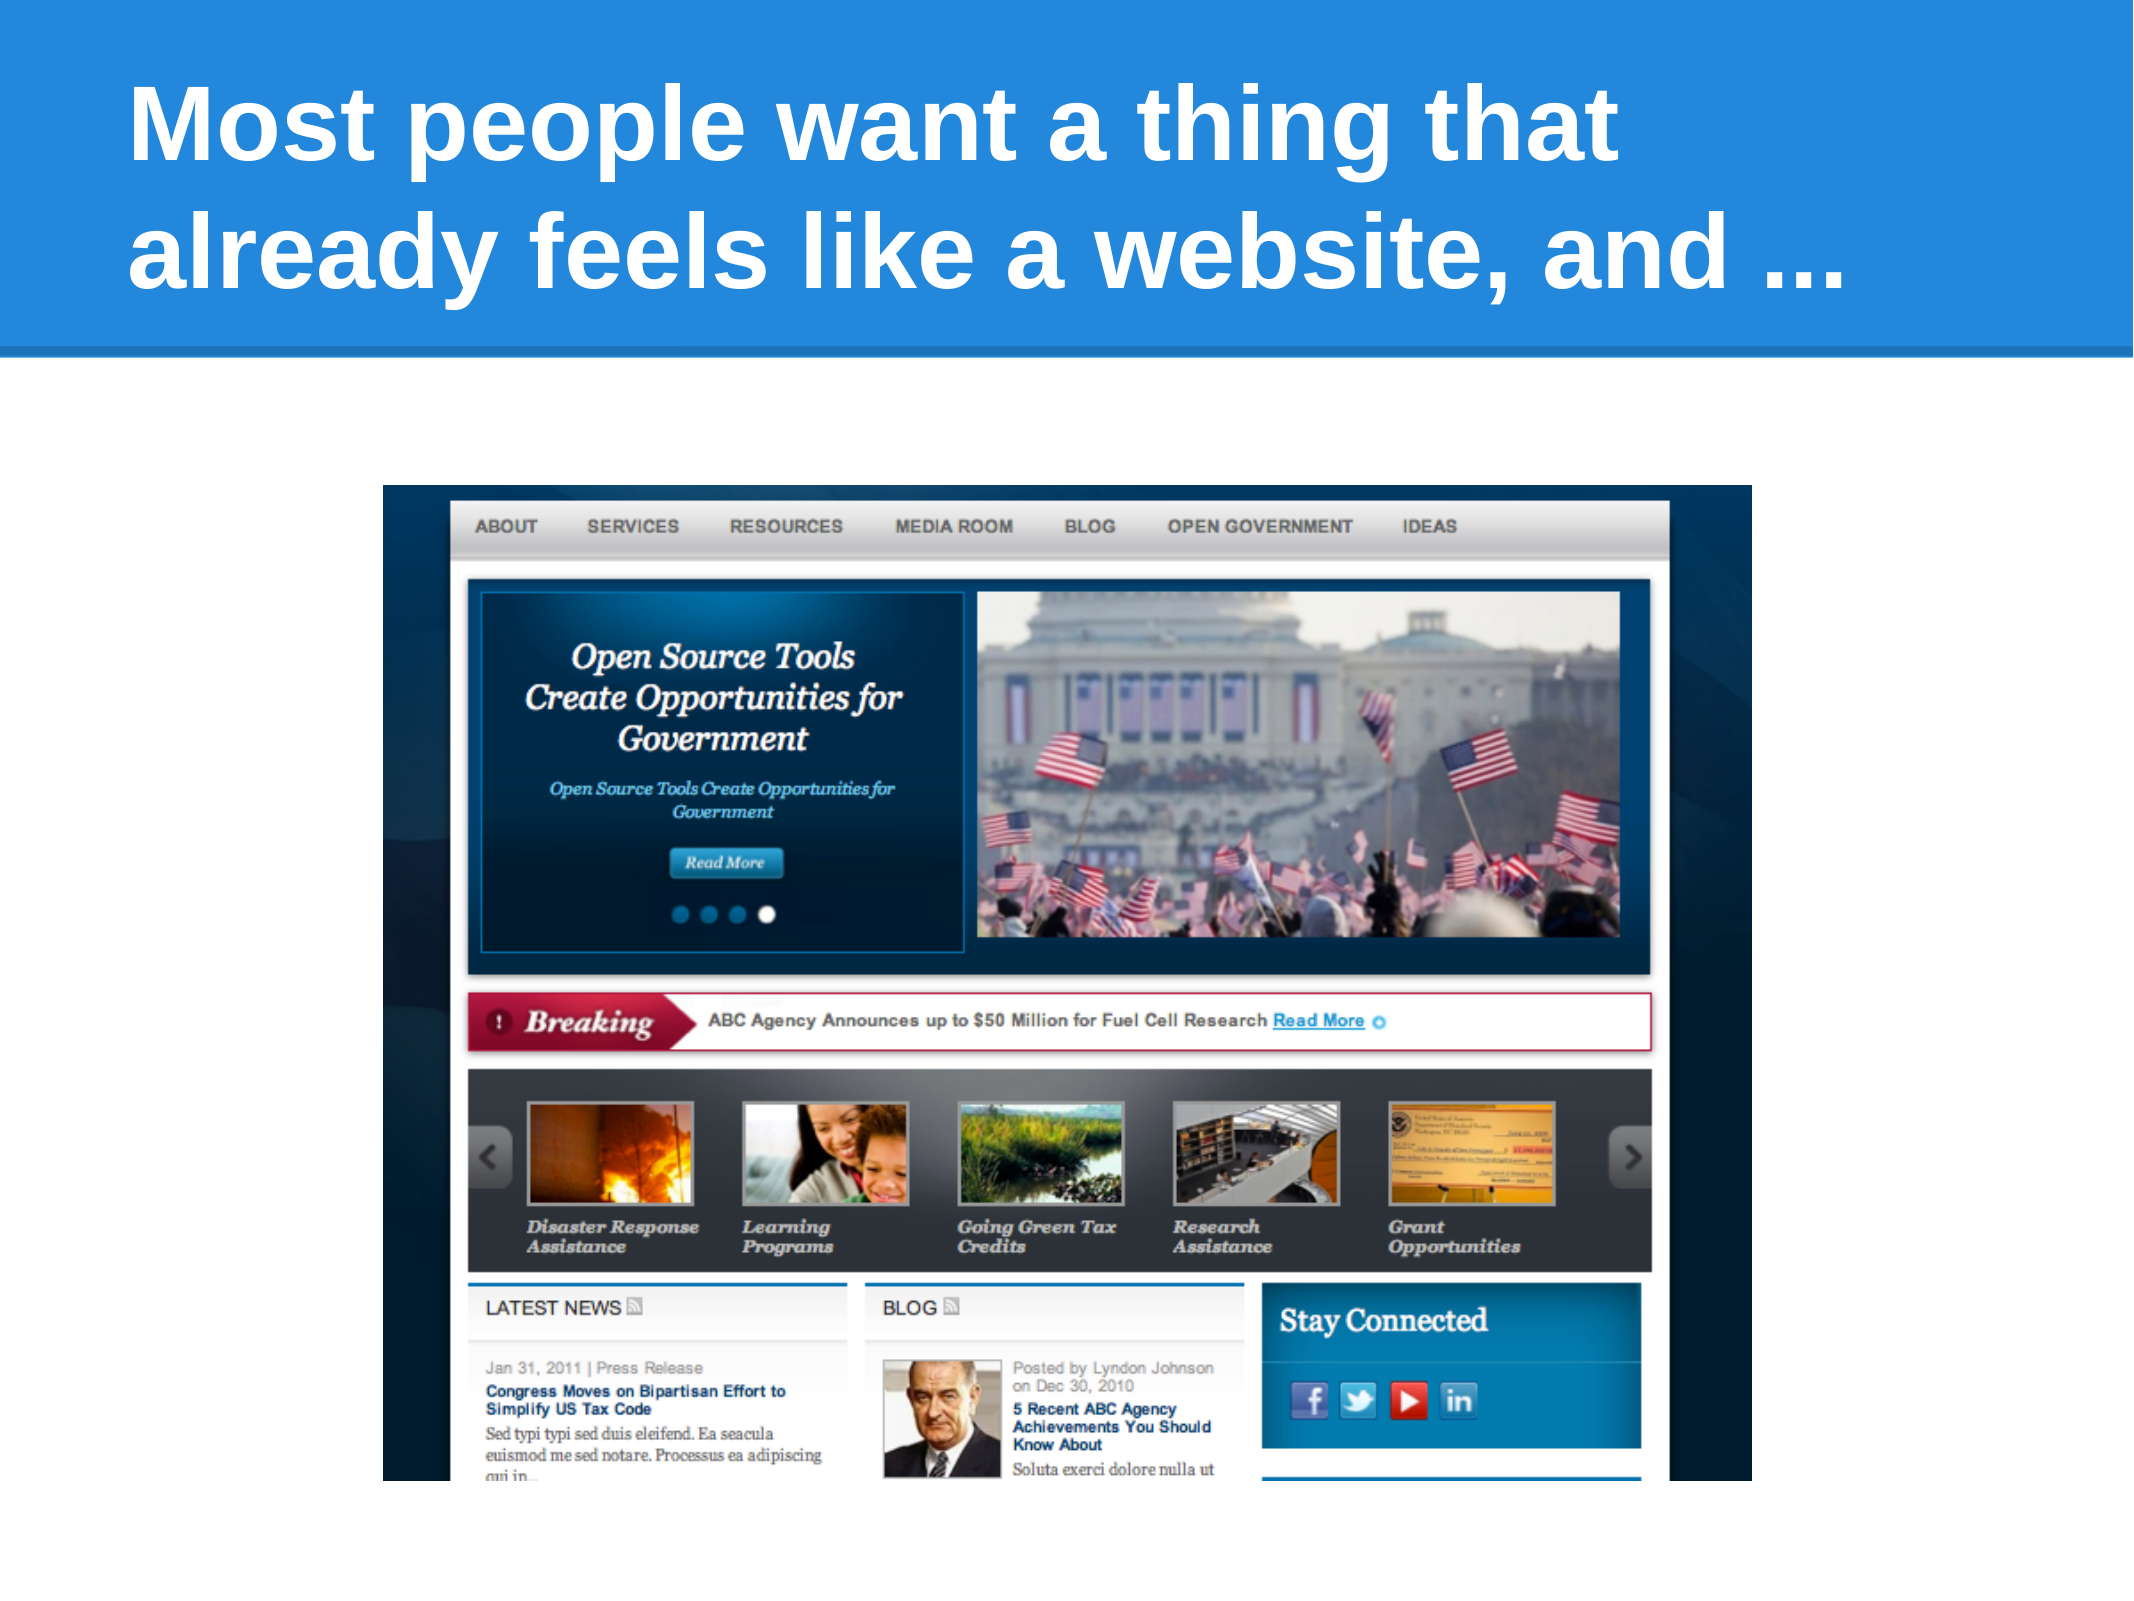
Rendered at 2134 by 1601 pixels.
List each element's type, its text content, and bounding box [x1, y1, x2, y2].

title Most people want a thing that already feels like a website, and ... [106, 64, 2027, 331]
picture [383, 485, 1752, 1481]
